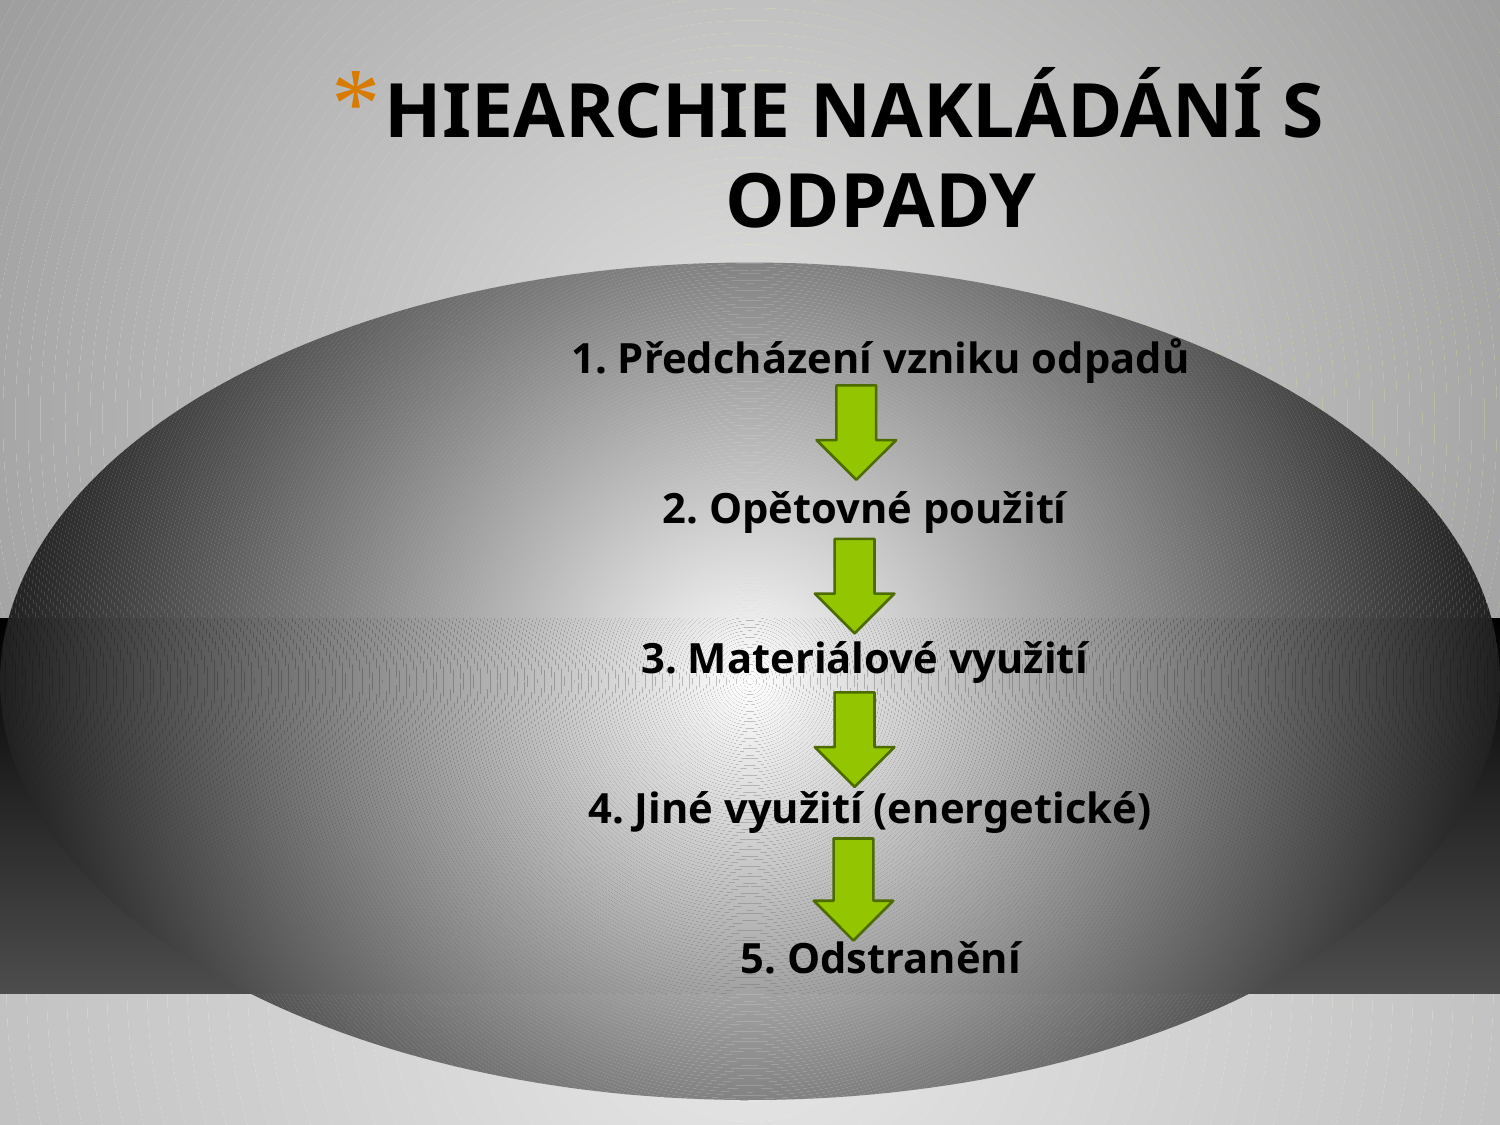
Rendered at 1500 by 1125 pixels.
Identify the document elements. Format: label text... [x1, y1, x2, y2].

text_box [814, 538, 895, 634]
text_box [816, 385, 897, 480]
text_box [814, 692, 895, 787]
title HIEARCHIE NAKLÁDÁNÍ S ODPADY 1. Předcházení vzniku odpadů 2. Opětovné použití 3. Materiálové využití 4. Jiné využití (energetické) 5. Odstranění [294, 54, 1363, 1047]
text_box [813, 838, 894, 941]
